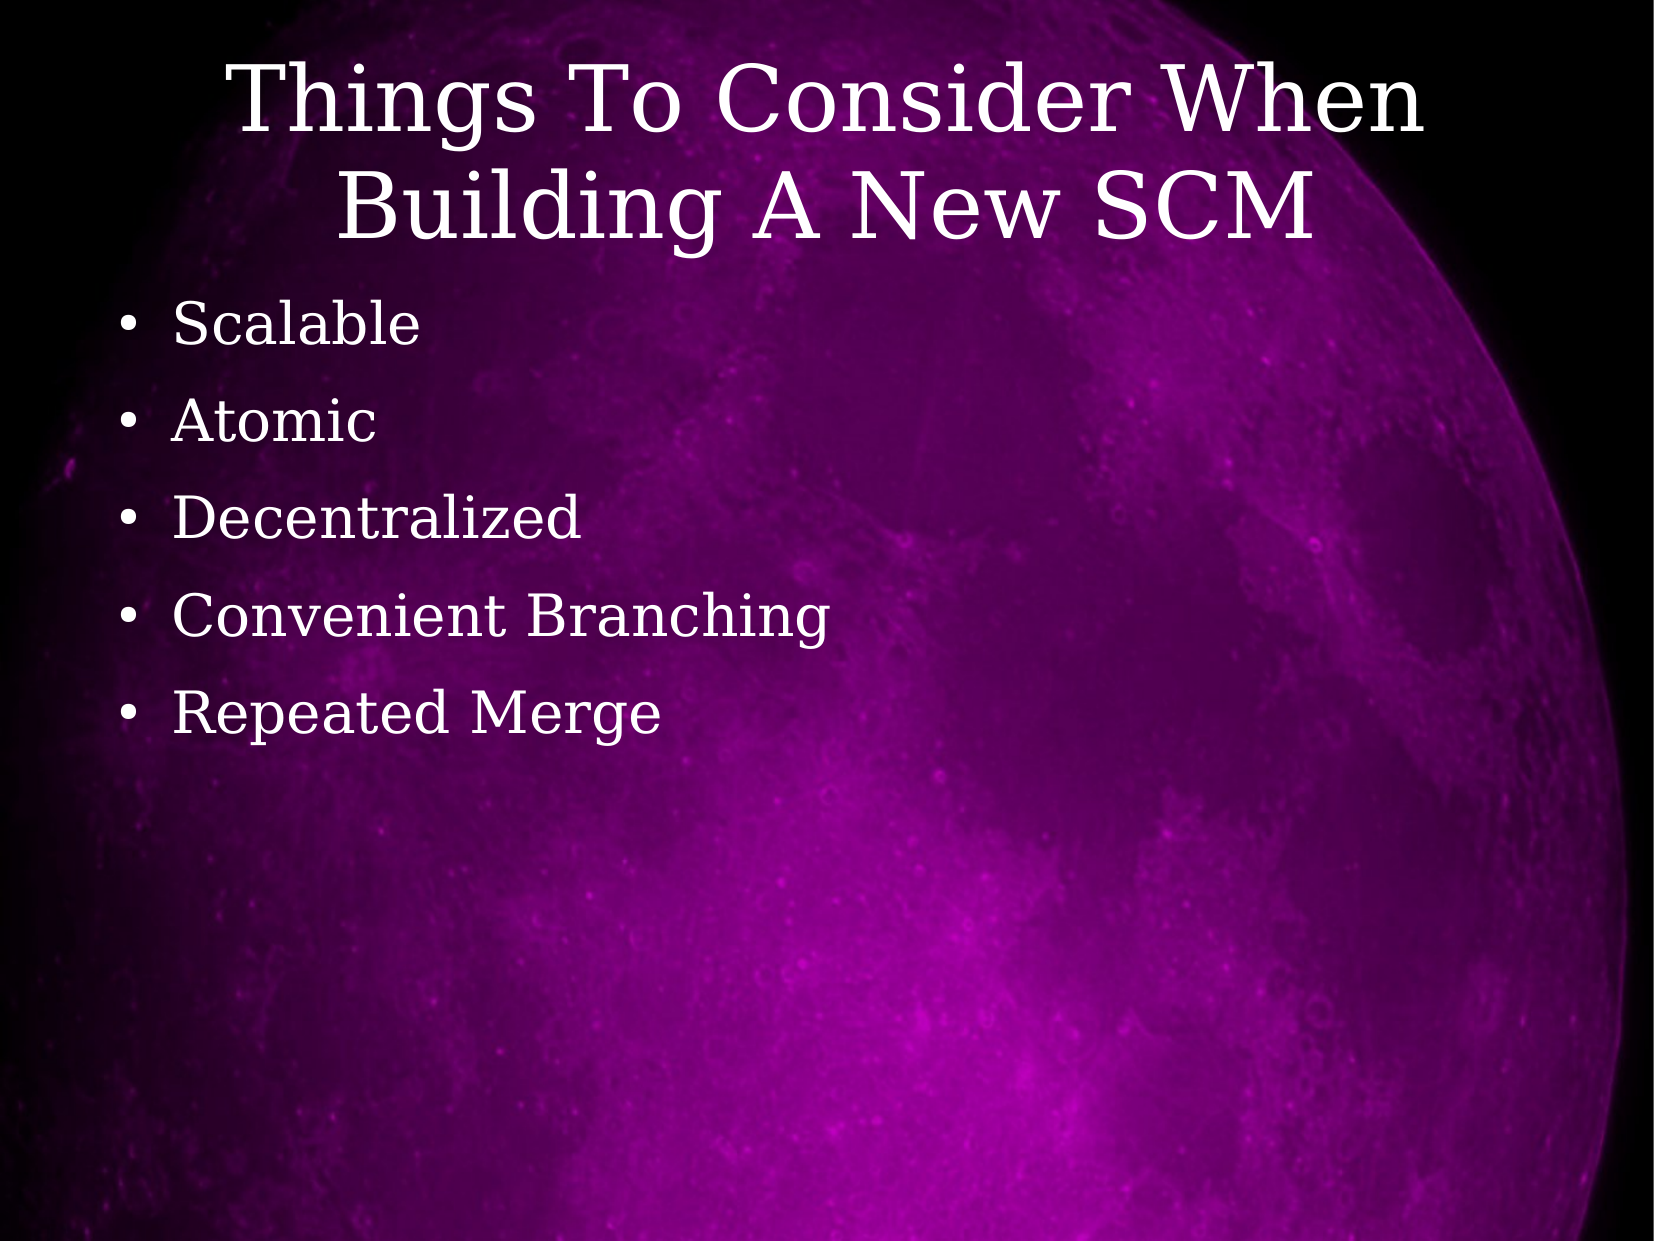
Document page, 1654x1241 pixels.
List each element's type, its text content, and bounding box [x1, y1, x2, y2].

picture [0, 0, 1654, 1241]
list Scalable Atomic Decentralized Convenient Branching Repeated Merge [82, 290, 1571, 1109]
title Things To Consider When Building A New SCM [82, 45, 1571, 261]
